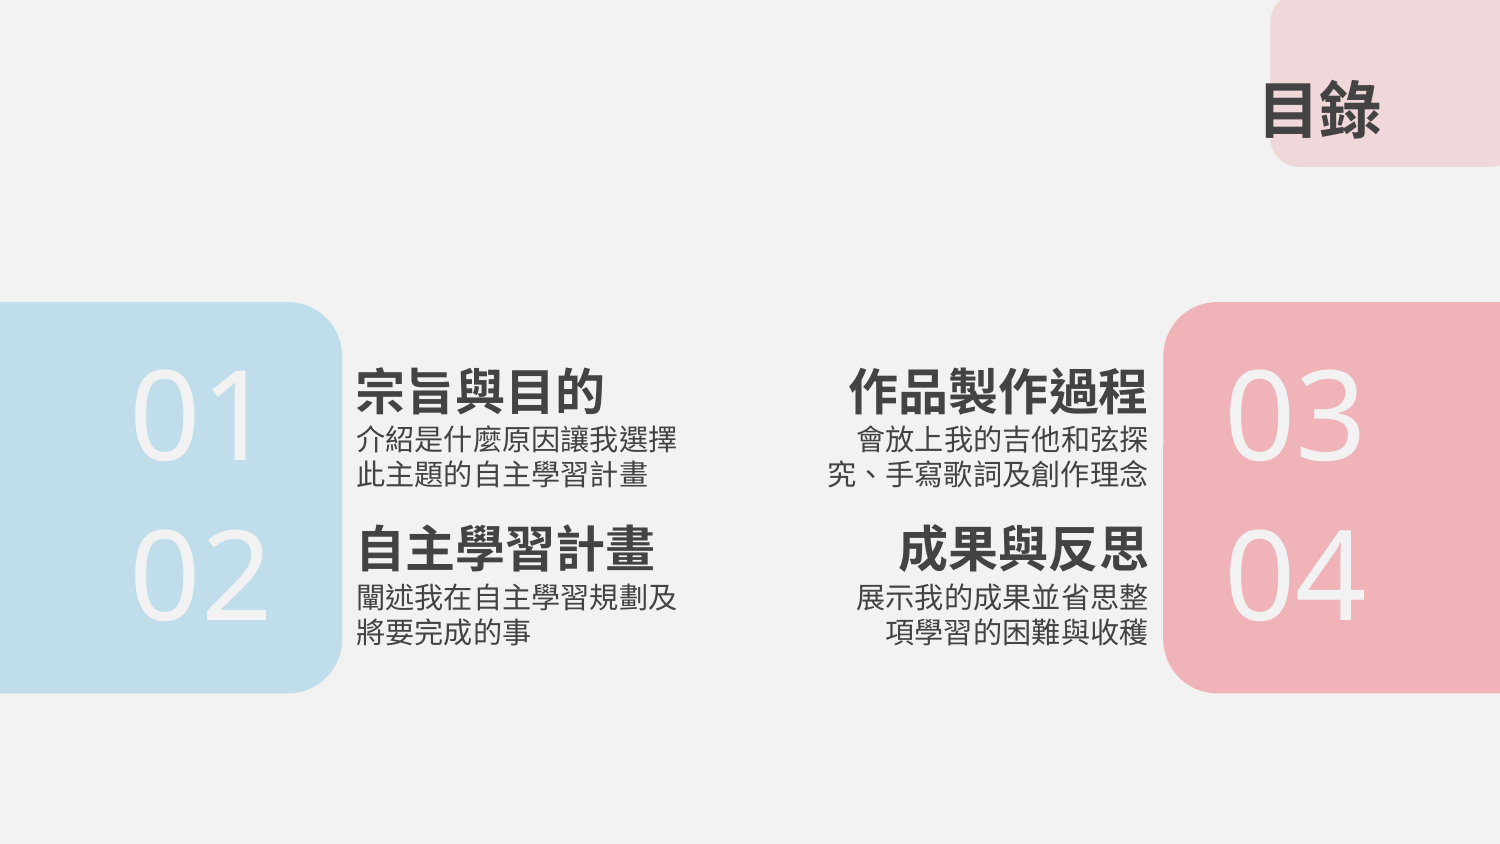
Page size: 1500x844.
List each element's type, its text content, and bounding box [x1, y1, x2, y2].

subtitle 展示我的成果並省思整項學習的困難與收穫 [828, 593, 1164, 687]
title 03 [1209, 363, 1427, 458]
title 04 [1209, 523, 1427, 618]
subtitle 會放上我的吉他和弦探究、手寫歌詞及創作理念 [810, 435, 1164, 517]
subtitle 介紹是什麼原因讓我選擇此主題的自主學習計畫 [340, 435, 706, 502]
subtitle 成果與反思 [845, 517, 1164, 593]
subtitle 宗旨與目的 [340, 312, 810, 435]
title 02 [70, 523, 288, 618]
title 目錄 [684, 56, 1397, 179]
subtitle 作品製作過程 [810, 312, 1164, 435]
subtitle 自主學習計畫 [340, 517, 845, 593]
title 01 [70, 363, 288, 458]
subtitle 闡述我在自主學習規劃及將要完成的事 [340, 593, 706, 687]
